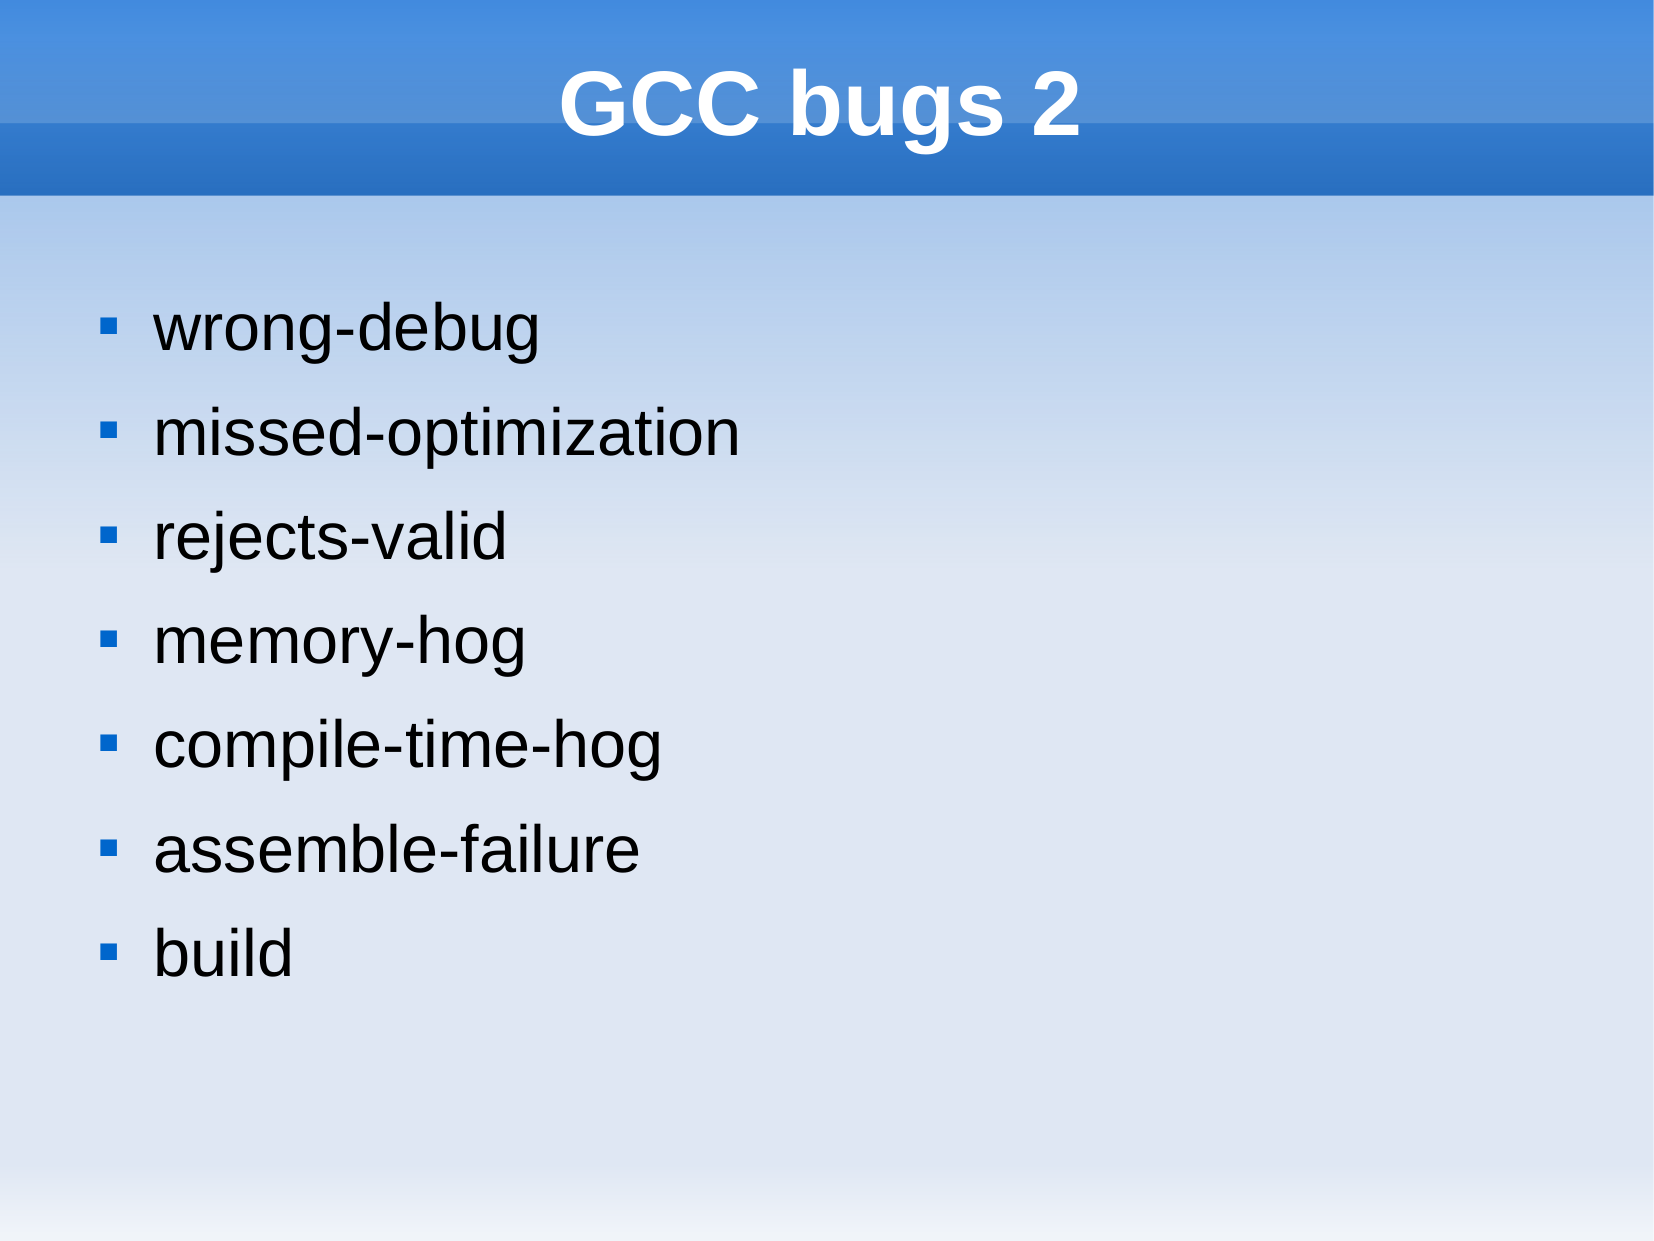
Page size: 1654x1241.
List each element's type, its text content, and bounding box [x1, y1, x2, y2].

title GCC bugs 2 [76, 7, 1565, 200]
list wrong-debug missed-optimization rejects-valid memory-hog compile-time-hog assemble-failure build [82, 290, 1571, 1094]
picture [0, 0, 1654, 1241]
